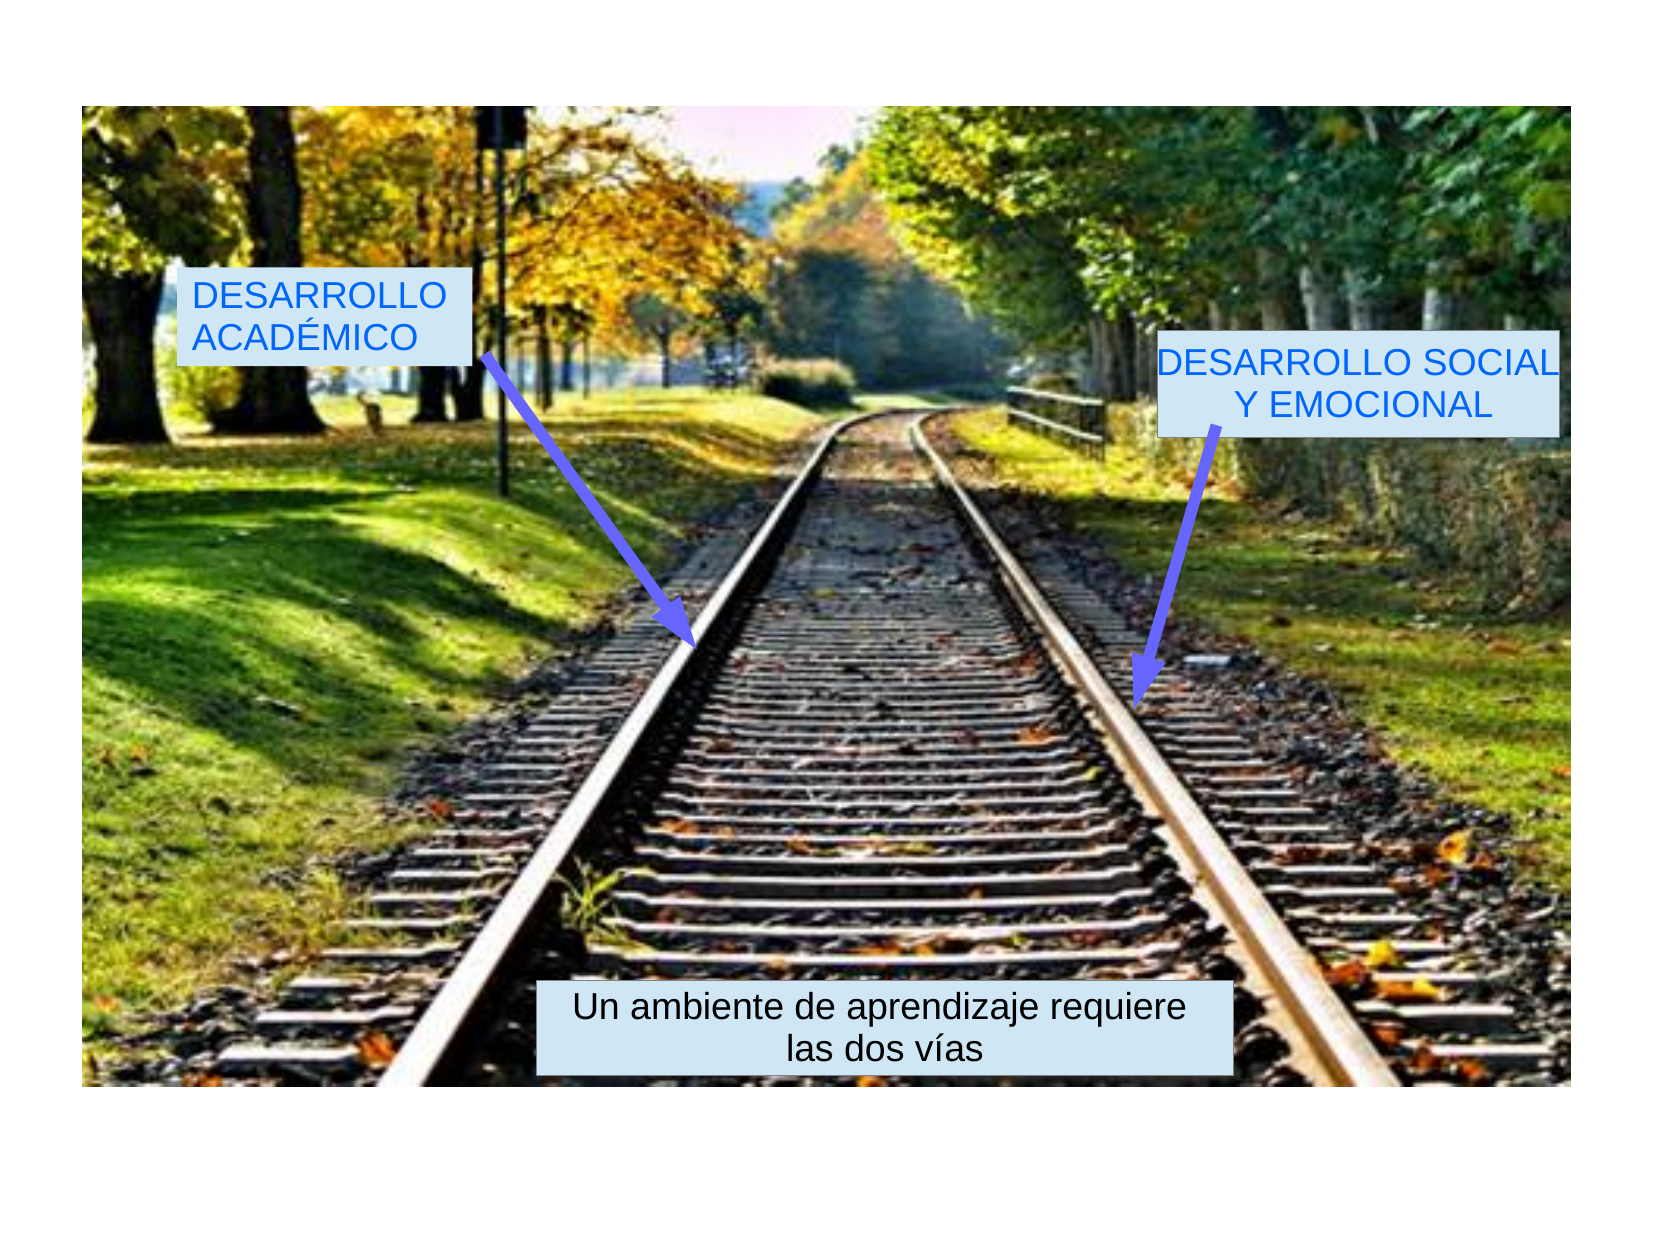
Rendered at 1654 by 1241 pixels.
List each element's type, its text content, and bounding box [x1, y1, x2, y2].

text_box DESARROLLO SOCIAL Y EMOCIONAL [1157, 330, 1560, 438]
text_box DESARROLLO ACADÉMICO [177, 267, 473, 367]
text_box Un ambiente de aprendizaje requiere las dos vías [536, 980, 1234, 1076]
picture [82, 106, 1571, 1087]
